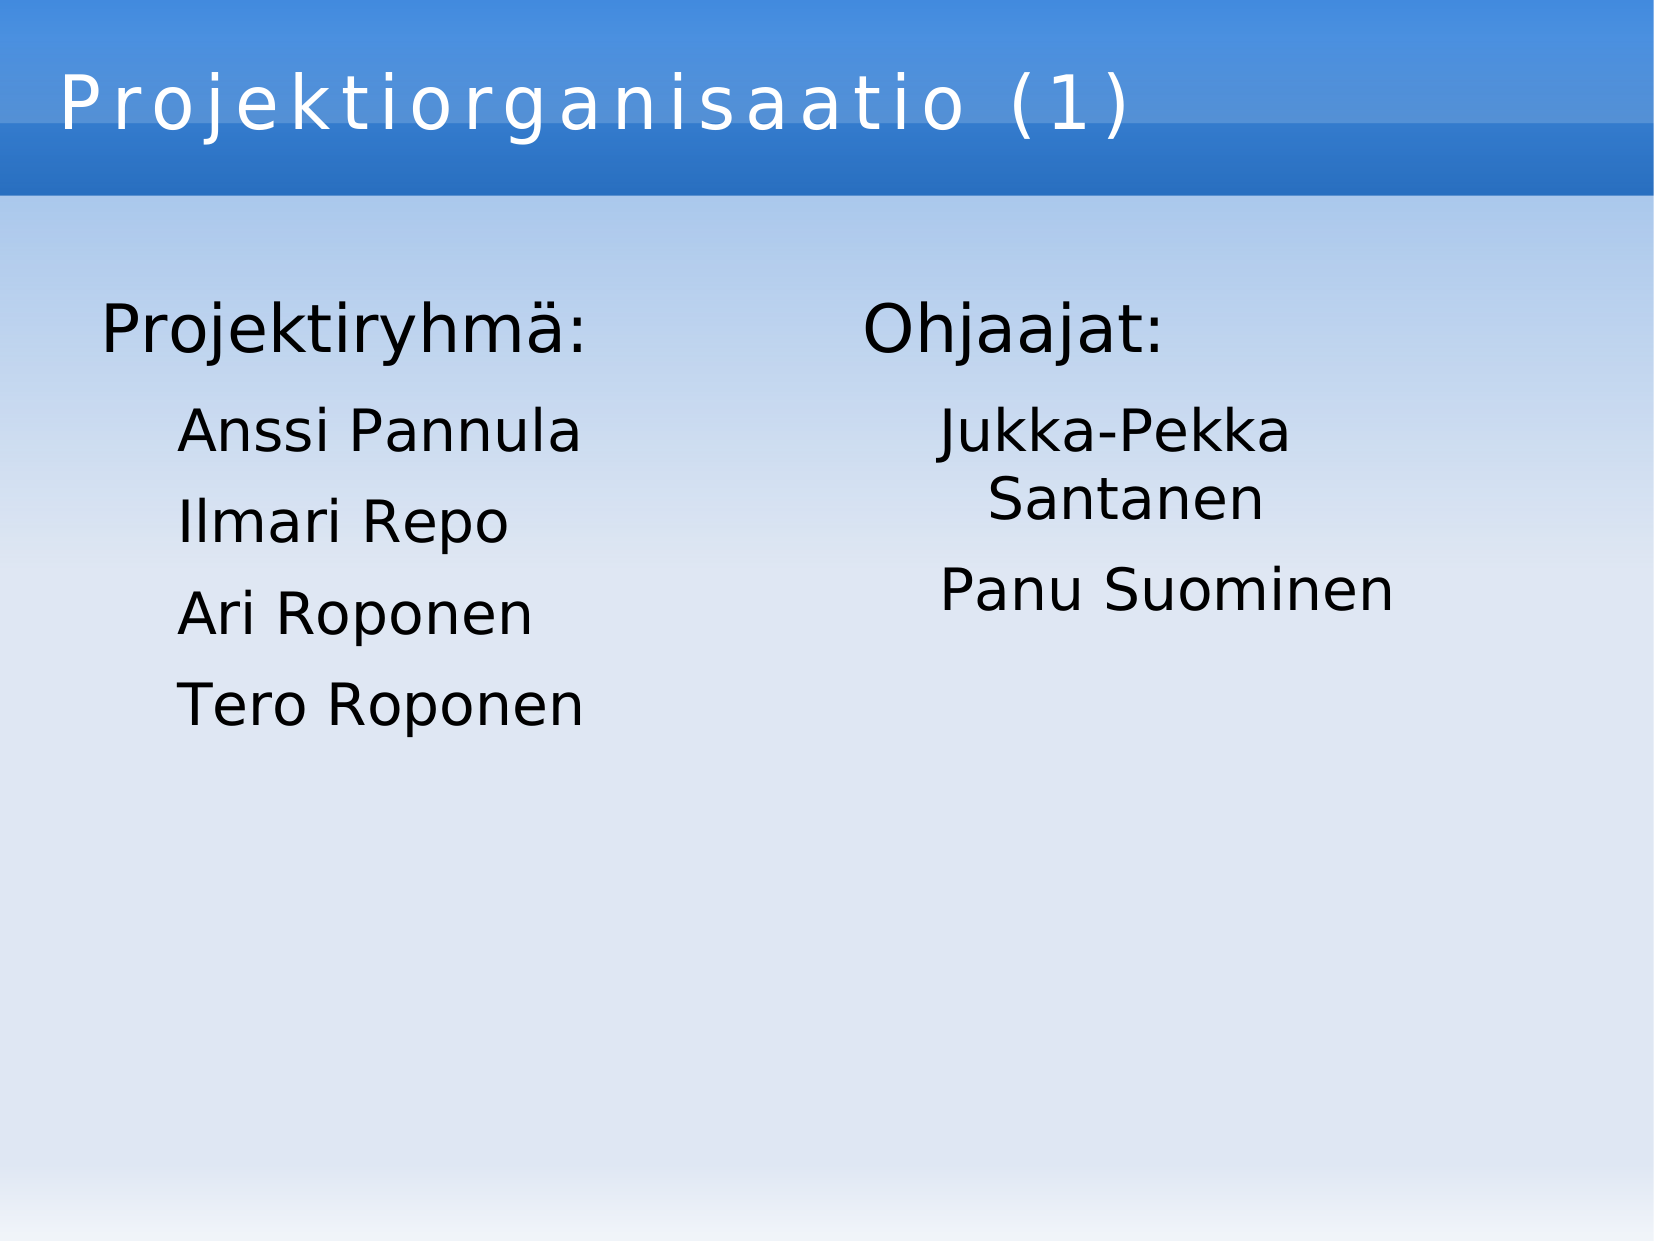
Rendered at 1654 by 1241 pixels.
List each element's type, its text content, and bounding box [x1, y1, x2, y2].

picture [0, 0, 1654, 1241]
list Ohjaajat: Jukka-Pekka Santanen Panu Suominen [845, 290, 1572, 1109]
list Projektiryhmä: Anssi Pannula Ilmari Repo Ari Roponen Tero Roponen [82, 290, 809, 1109]
title Projektiorganisaatio (1) [59, 29, 1270, 178]
